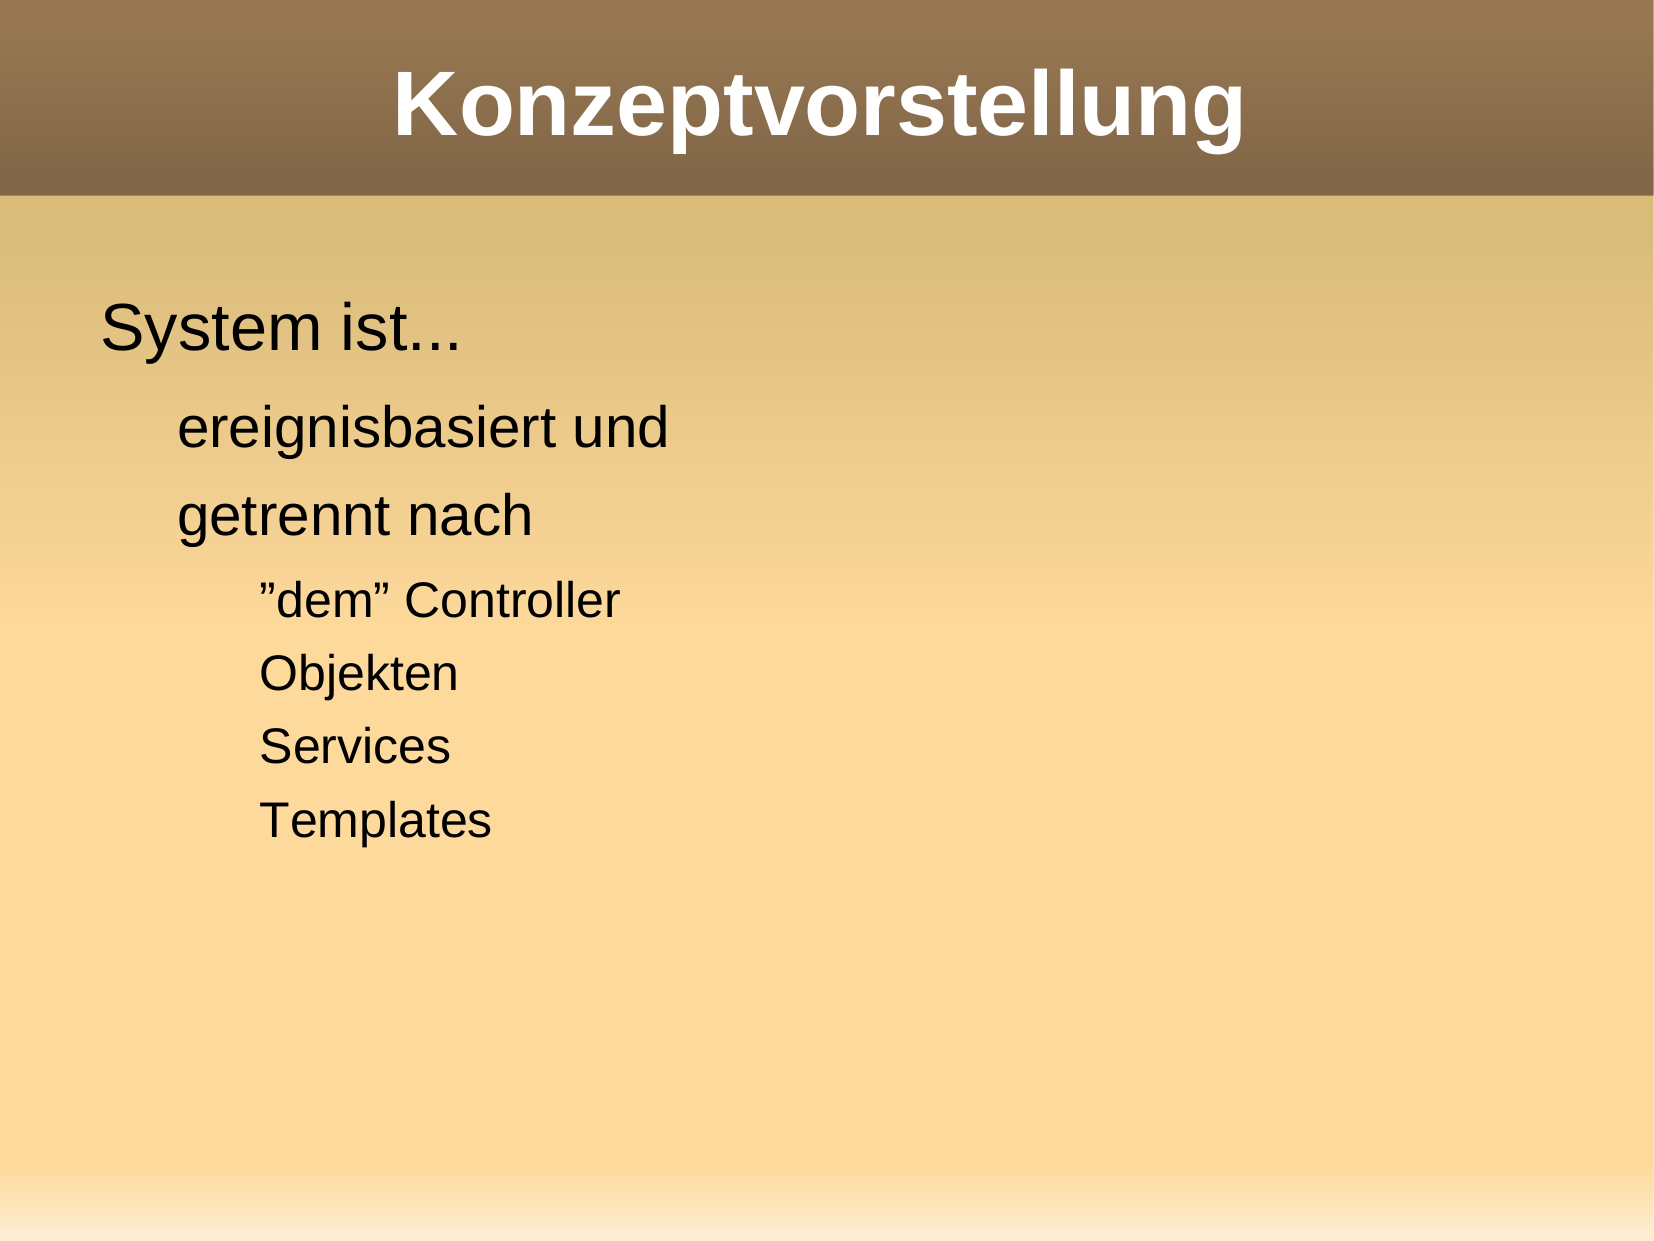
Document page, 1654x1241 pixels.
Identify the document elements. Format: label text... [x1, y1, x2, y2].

list System ist... ereignisbasiert und getrennt nach ”dem” Controller Objekten Services Templates [82, 290, 1571, 1094]
picture [0, 0, 1654, 1241]
title Konzeptvorstellung [76, 7, 1565, 200]
